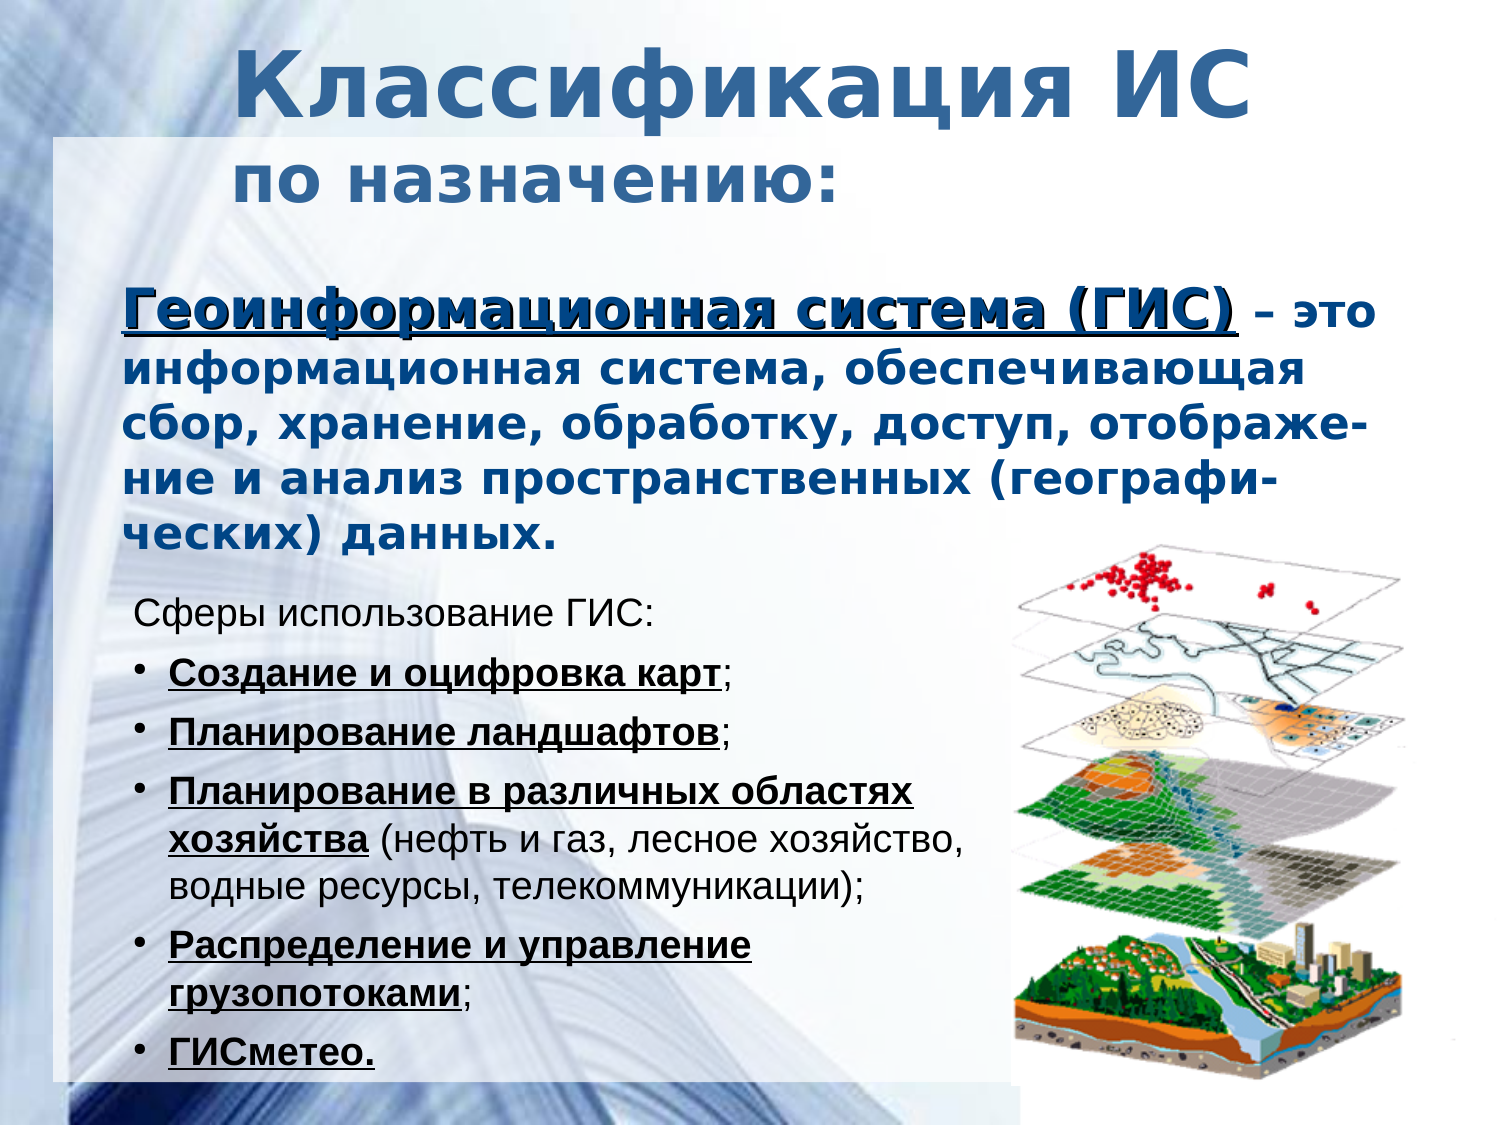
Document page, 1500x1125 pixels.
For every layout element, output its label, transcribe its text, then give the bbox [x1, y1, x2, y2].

picture [0, 0, 1500, 1125]
text_box Сферы использование ГИС: Создание и оцифровка карт; Планирование ландшафтов; Планирование в различных областях хозяйства (нефть и газ, лесное хозяйство, водные ресурсы, телекоммуникации); Распределение и управление грузопотоками; ГИСметео. [118, 579, 981, 1125]
text_box Геоинформационная система (ГИС) – это информационная система, обеспечивающая сбор, хранение, обработку, доступ, отображе-ние и анализ пространственных (географи-ческих) данных. [106, 205, 1442, 612]
text_box Классификация ИС по назначению: [215, 18, 1270, 205]
